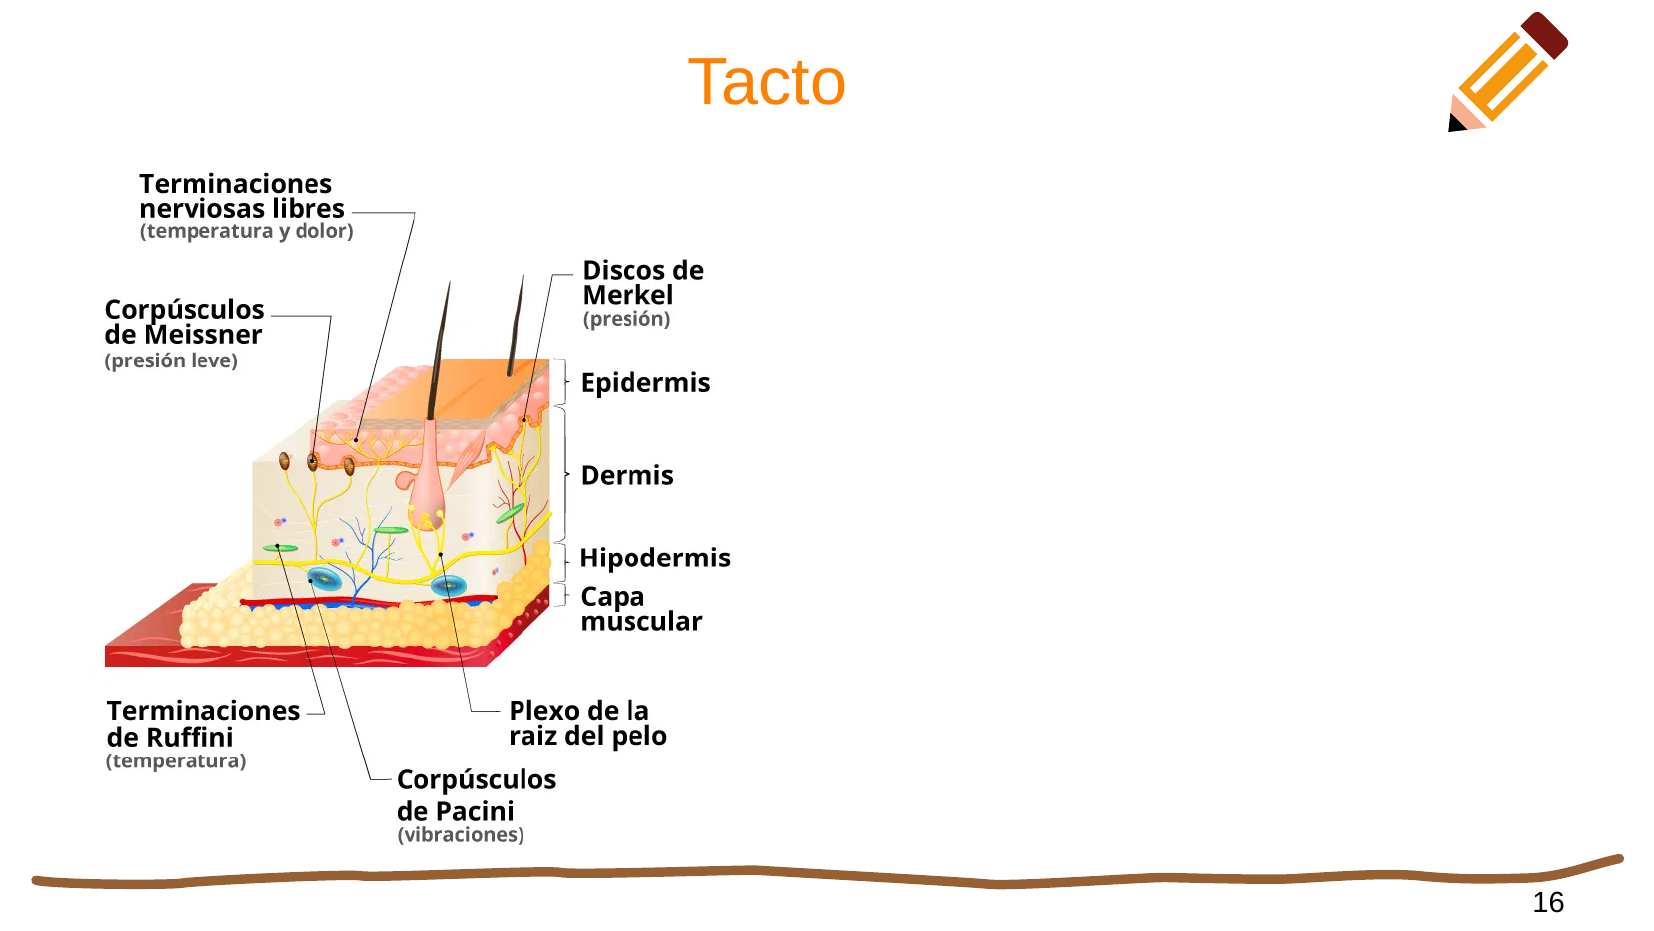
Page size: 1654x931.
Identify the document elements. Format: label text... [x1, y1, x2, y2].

picture [90, 160, 739, 857]
title Tacto [88, 29, 1447, 133]
